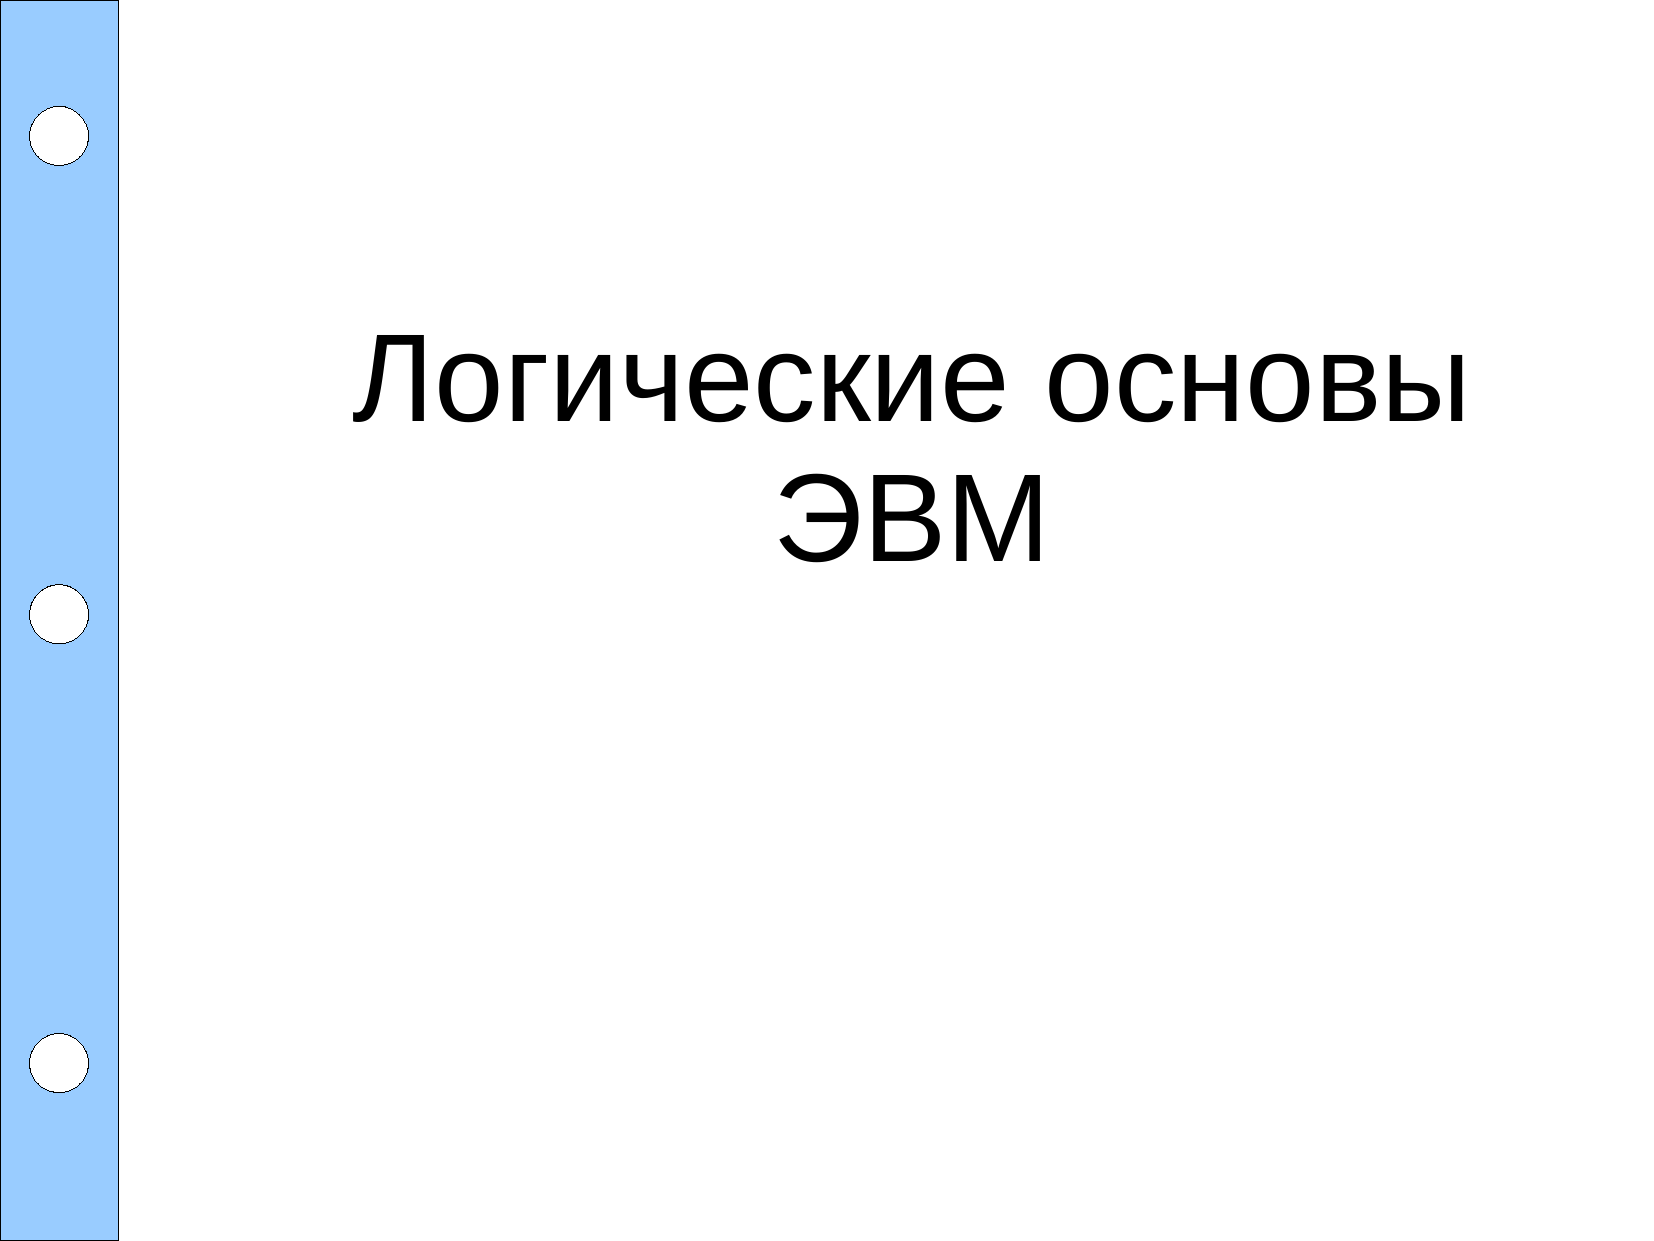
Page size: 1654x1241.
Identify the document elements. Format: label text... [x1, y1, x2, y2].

text_box [0, 0, 119, 1241]
text_box Логические основы ЭВМ [277, 301, 1548, 596]
